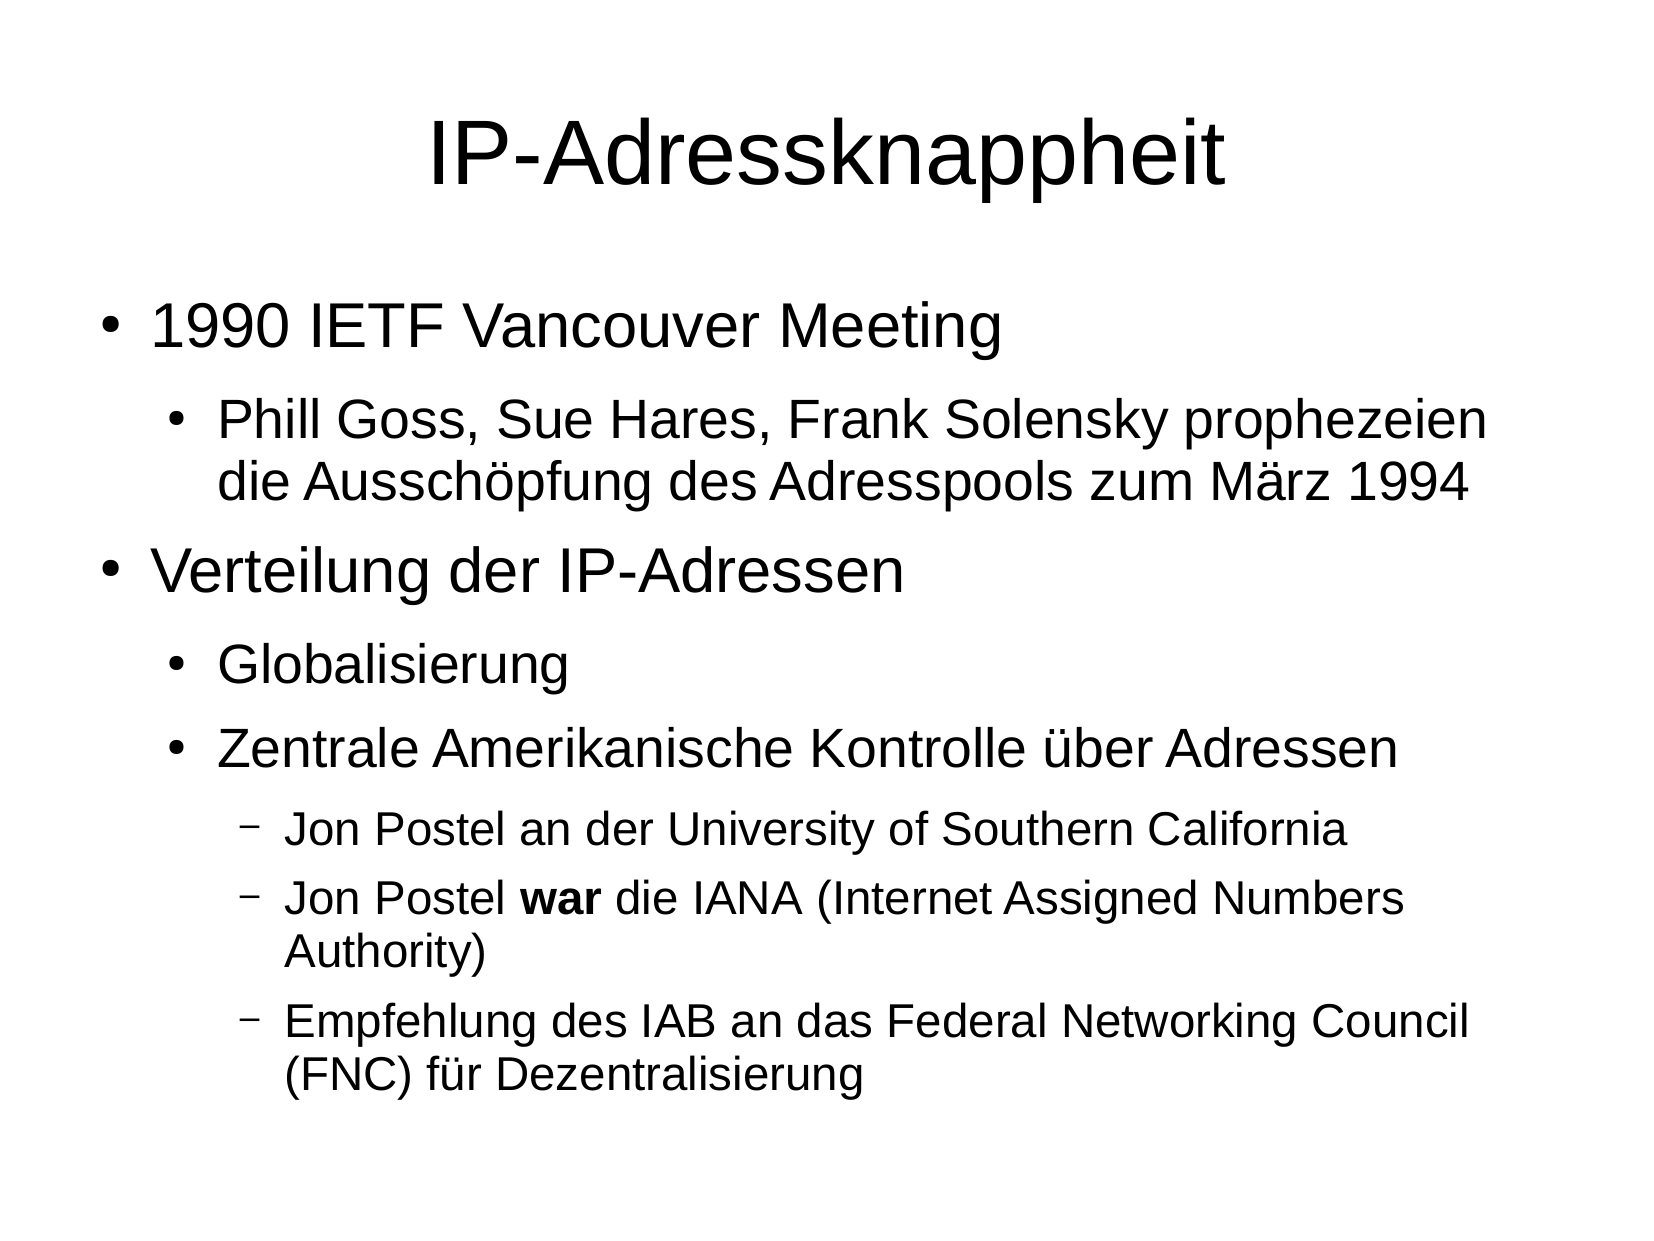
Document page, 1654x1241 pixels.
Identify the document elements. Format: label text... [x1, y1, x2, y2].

list 1990 IETF Vancouver Meeting Phill Goss, Sue Hares, Frank Solensky prophezeien die Ausschöpfung des Adresspools zum März 1994 Verteilung der IP-Adressen Globalisierung Zentrale Amerikanische Kontrolle über Adressen Jon Postel an der University of Southern California Jon Postel war die IANA (Internet Assigned Numbers Authority) Empfehlung des IAB an das Federal Networking Council (FNC) für Dezentralisierung [82, 290, 1571, 1109]
title IP-Adressknappheit [82, 49, 1571, 257]
